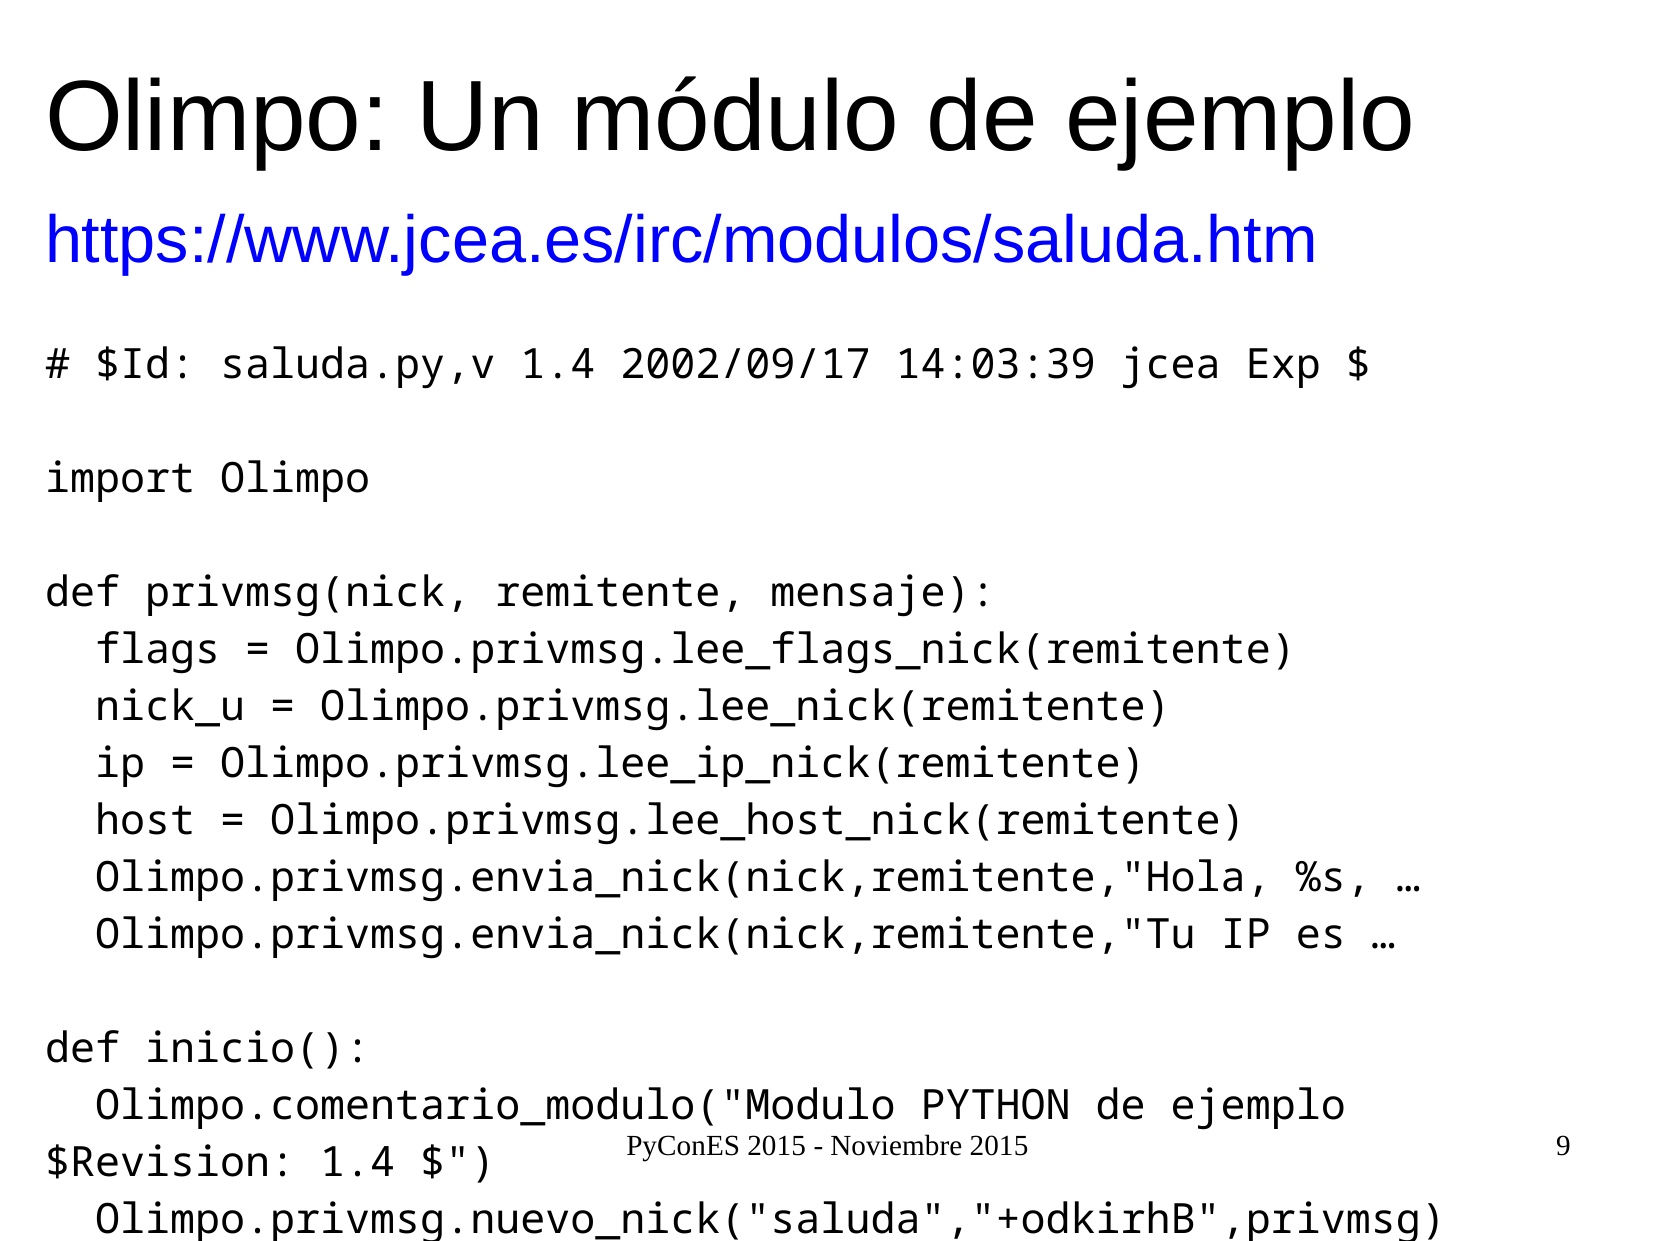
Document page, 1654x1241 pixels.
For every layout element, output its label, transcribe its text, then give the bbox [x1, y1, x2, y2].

subtitle Olimpo: Un módulo de ejemplo https://www.jcea.es/irc/modulos/saluda.htm # $Id: saluda.py,v 1.4 2002/09/17 14:03:39 jcea Exp $ import Olimpo def privmsg(nick, remitente, mensaje): flags = Olimpo.privmsg.lee_flags_nick(remitente) nick_u = Olimpo.privmsg.lee_nick(remitente) ip = Olimpo.privmsg.lee_ip_nick(remitente) host = Olimpo.privmsg.lee_host_nick(remitente) Olimpo.privmsg.envia_nick(nick,remitente,"Hola, %s, … Olimpo.privmsg.envia_nick(nick,remitente,"Tu IP es … def inicio(): Olimpo.comentario_modulo("Modulo PYTHON de ejemplo $Revision: 1.4 $") Olimpo.privmsg.nuevo_nick("saluda","+odkirhB",privmsg) [45, 60, 1606, 1199]
